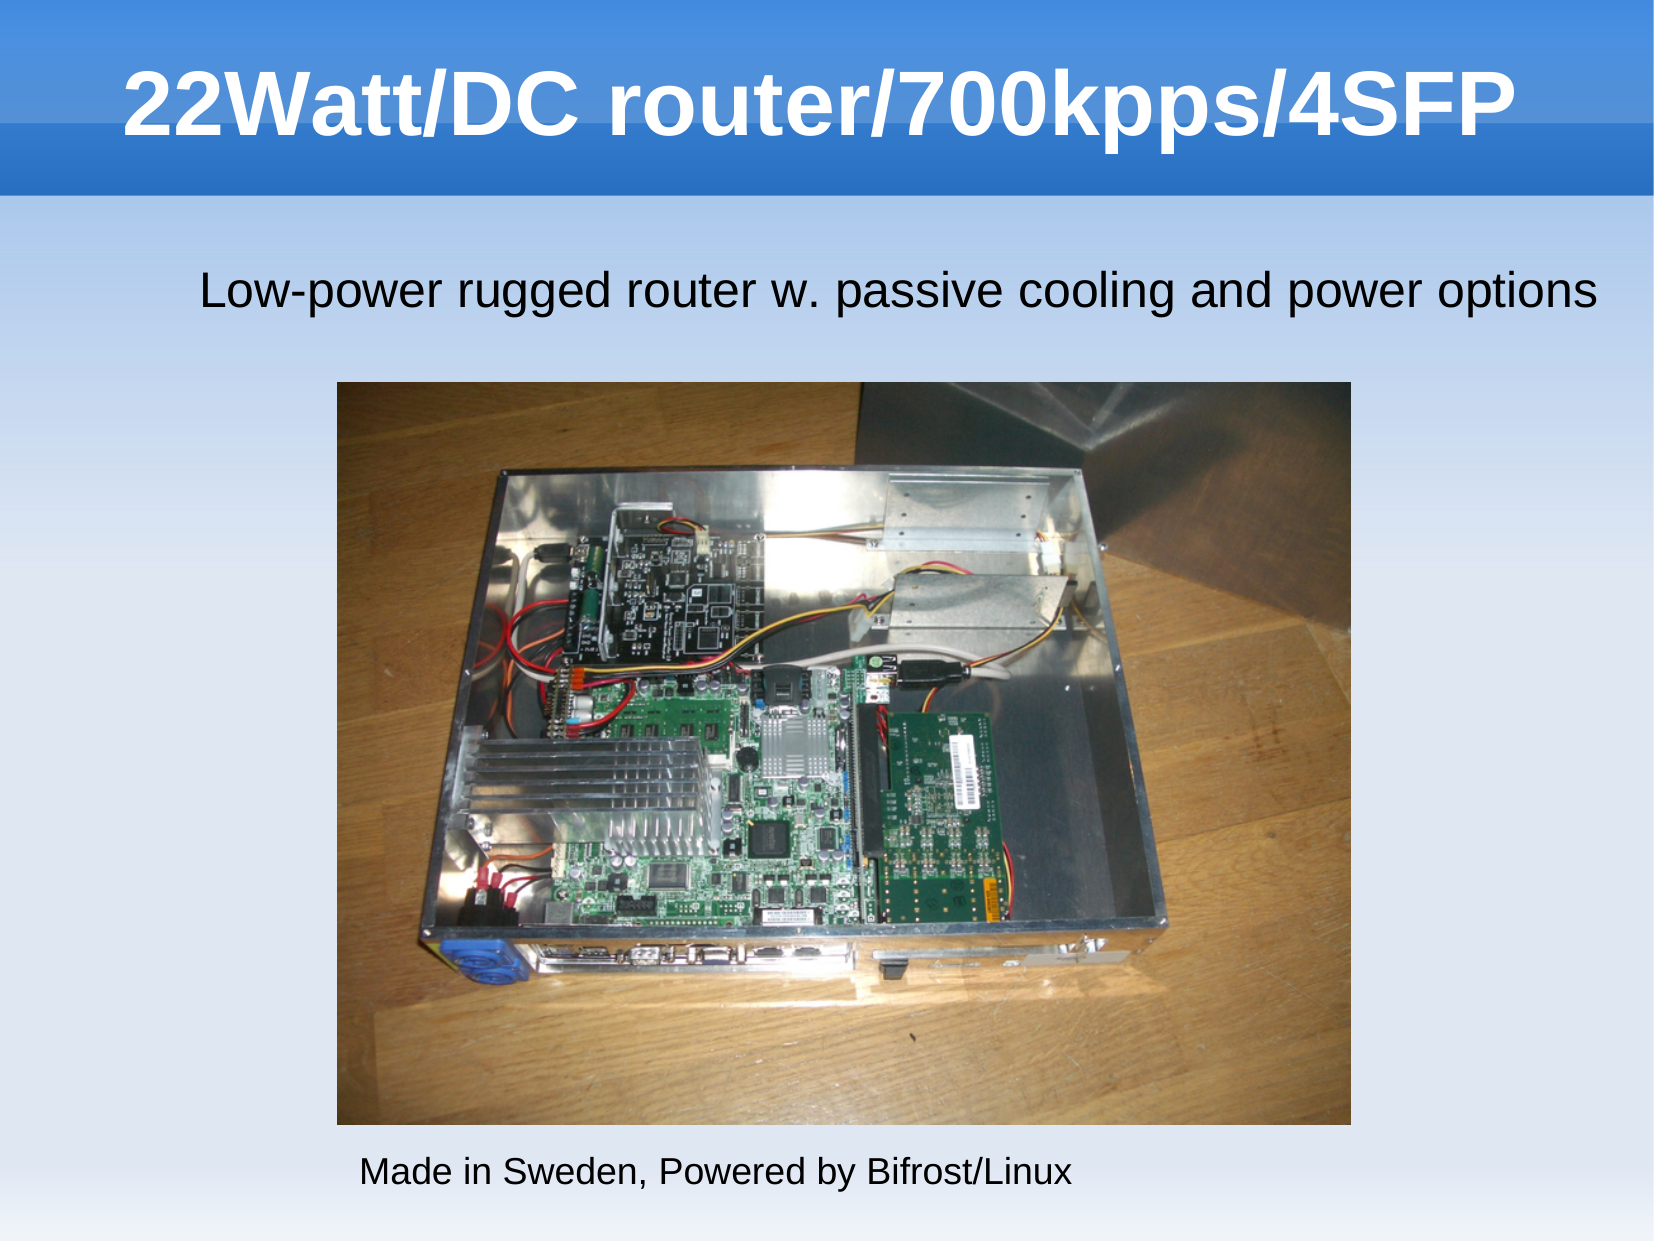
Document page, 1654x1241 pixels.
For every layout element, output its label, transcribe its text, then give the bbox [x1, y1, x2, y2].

title 22Watt/DC router/700kpps/4SFP [76, 0, 1565, 208]
picture [0, 0, 1654, 1241]
text_box Made in Sweden, Powered by Bifrost/Linux [344, 1143, 1088, 1201]
text_box Low-power rugged router w. passive cooling and power options [184, 255, 1615, 326]
